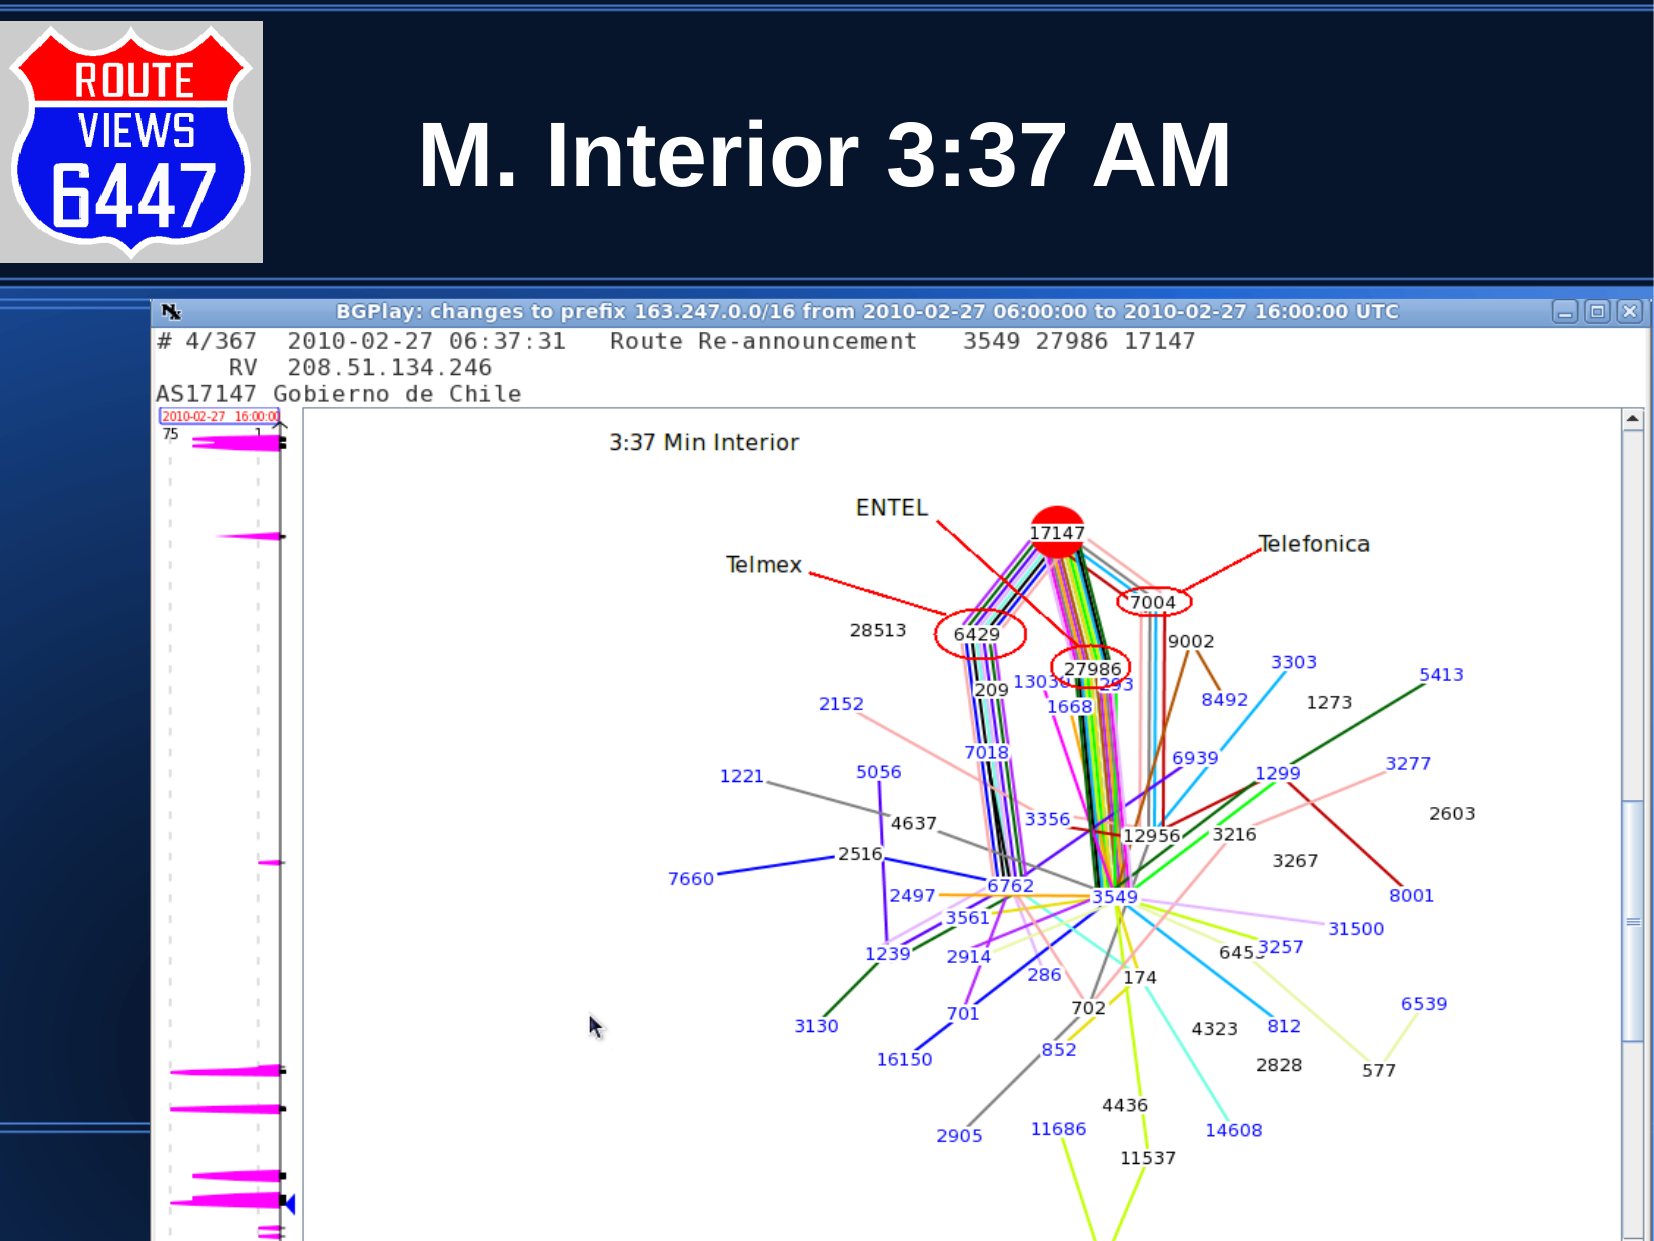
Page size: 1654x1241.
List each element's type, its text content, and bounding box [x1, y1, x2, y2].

picture [0, 0, 1654, 1241]
title M. Interior 3:37 AM [263, 49, 1571, 257]
